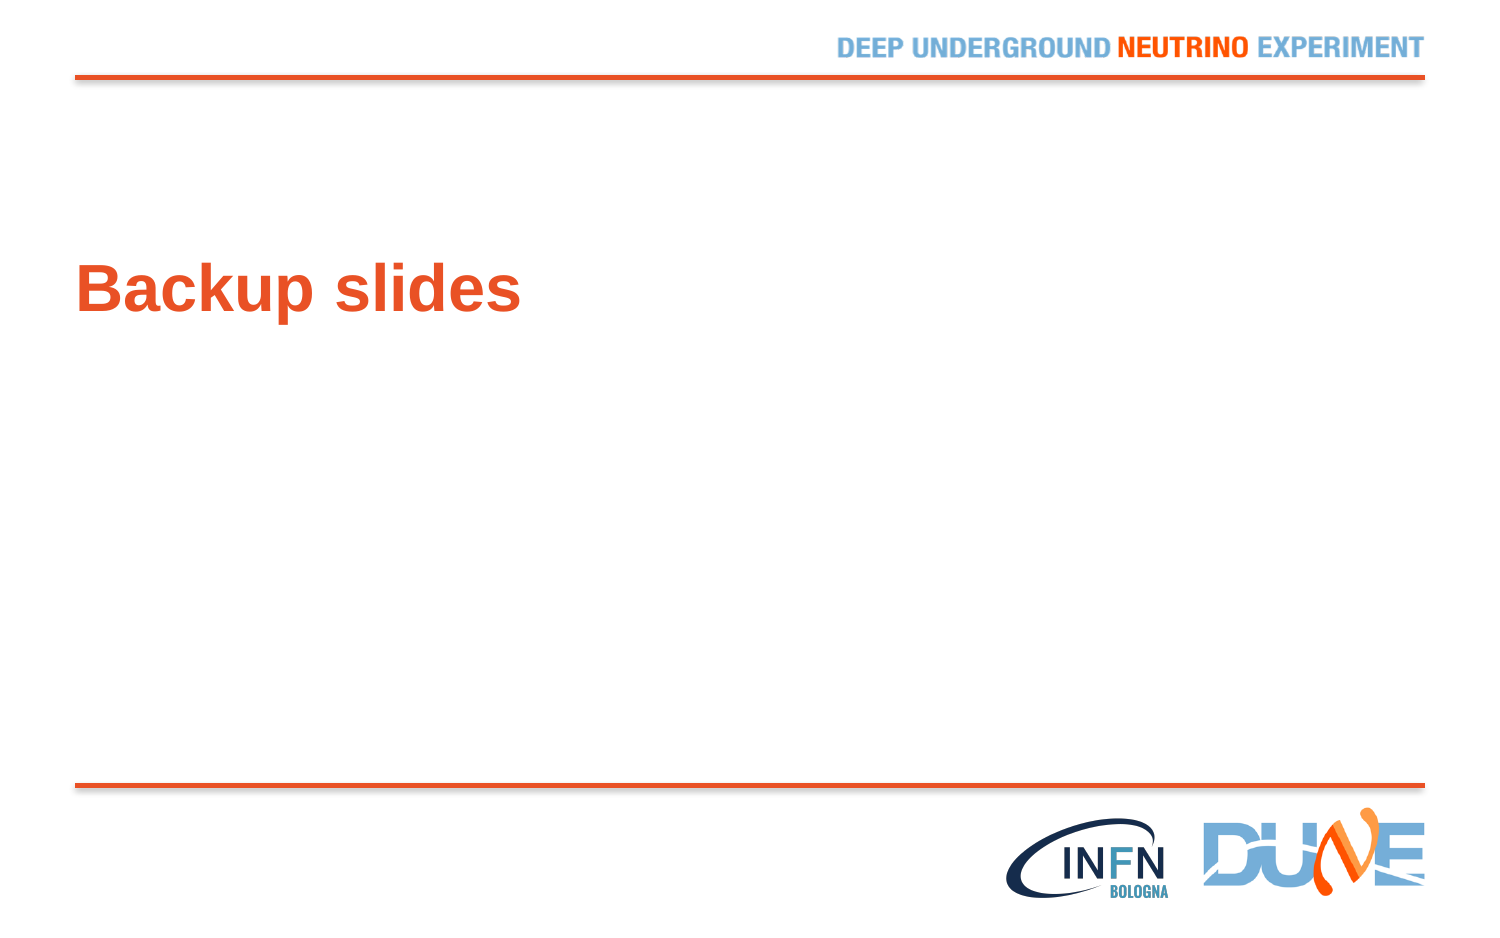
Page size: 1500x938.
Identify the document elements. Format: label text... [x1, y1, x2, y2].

title Backup slides [75, 168, 1424, 325]
picture [988, 803, 1427, 911]
picture [835, 34, 1113, 60]
picture [1116, 32, 1426, 59]
